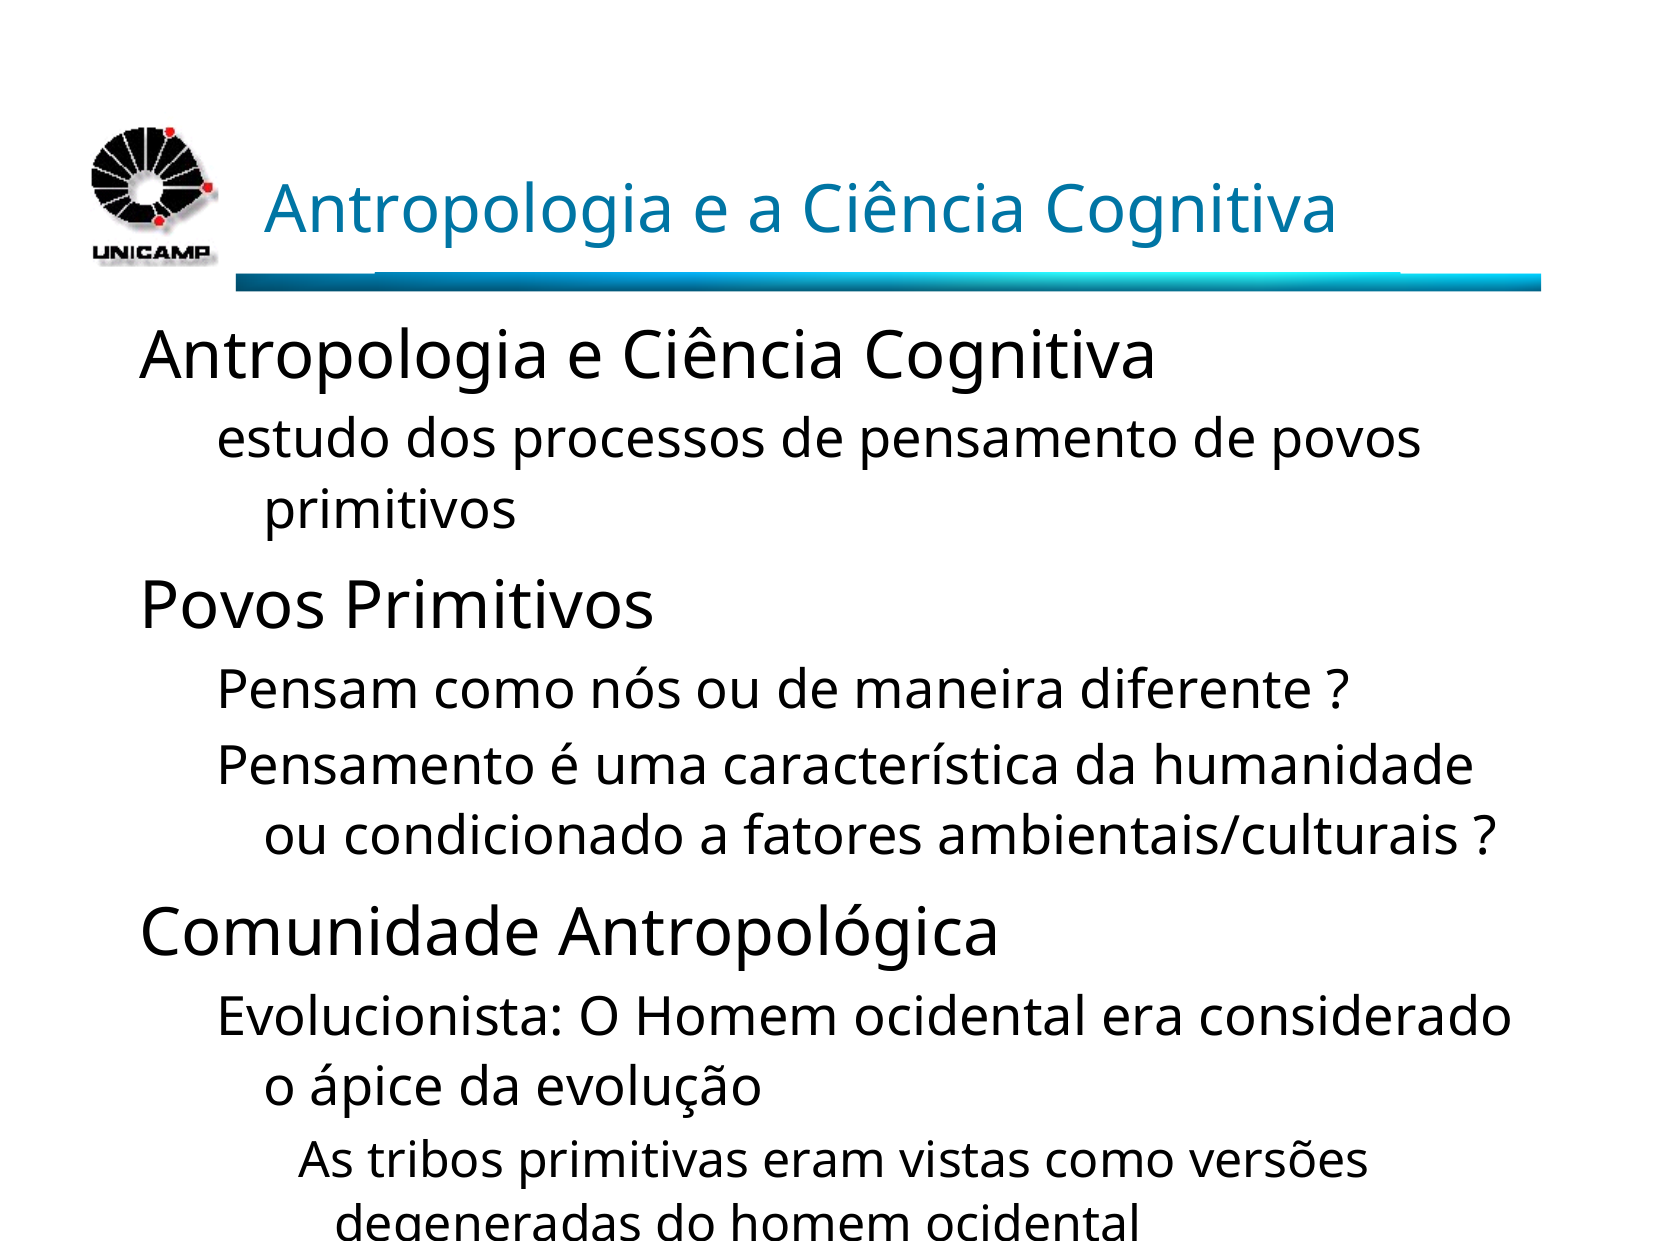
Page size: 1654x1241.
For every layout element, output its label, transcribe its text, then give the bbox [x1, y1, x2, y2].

list Antropologia e Ciência Cognitiva estudo dos processos de pensamento de povos primitivos Povos Primitivos Pensam como nós ou de maneira diferente ? Pensamento é uma característica da humanidade ou condicionado a fatores ambientais/culturais ? Comunidade Antropológica Evolucionista: O Homem ocidental era considerado o ápice da evolução As tribos primitivas eram vistas como versões degeneradas do homem ocidental [121, 309, 1534, 1182]
title Antropologia e a Ciência Cognitiva [264, 42, 1534, 250]
picture [125, 272, 1654, 295]
